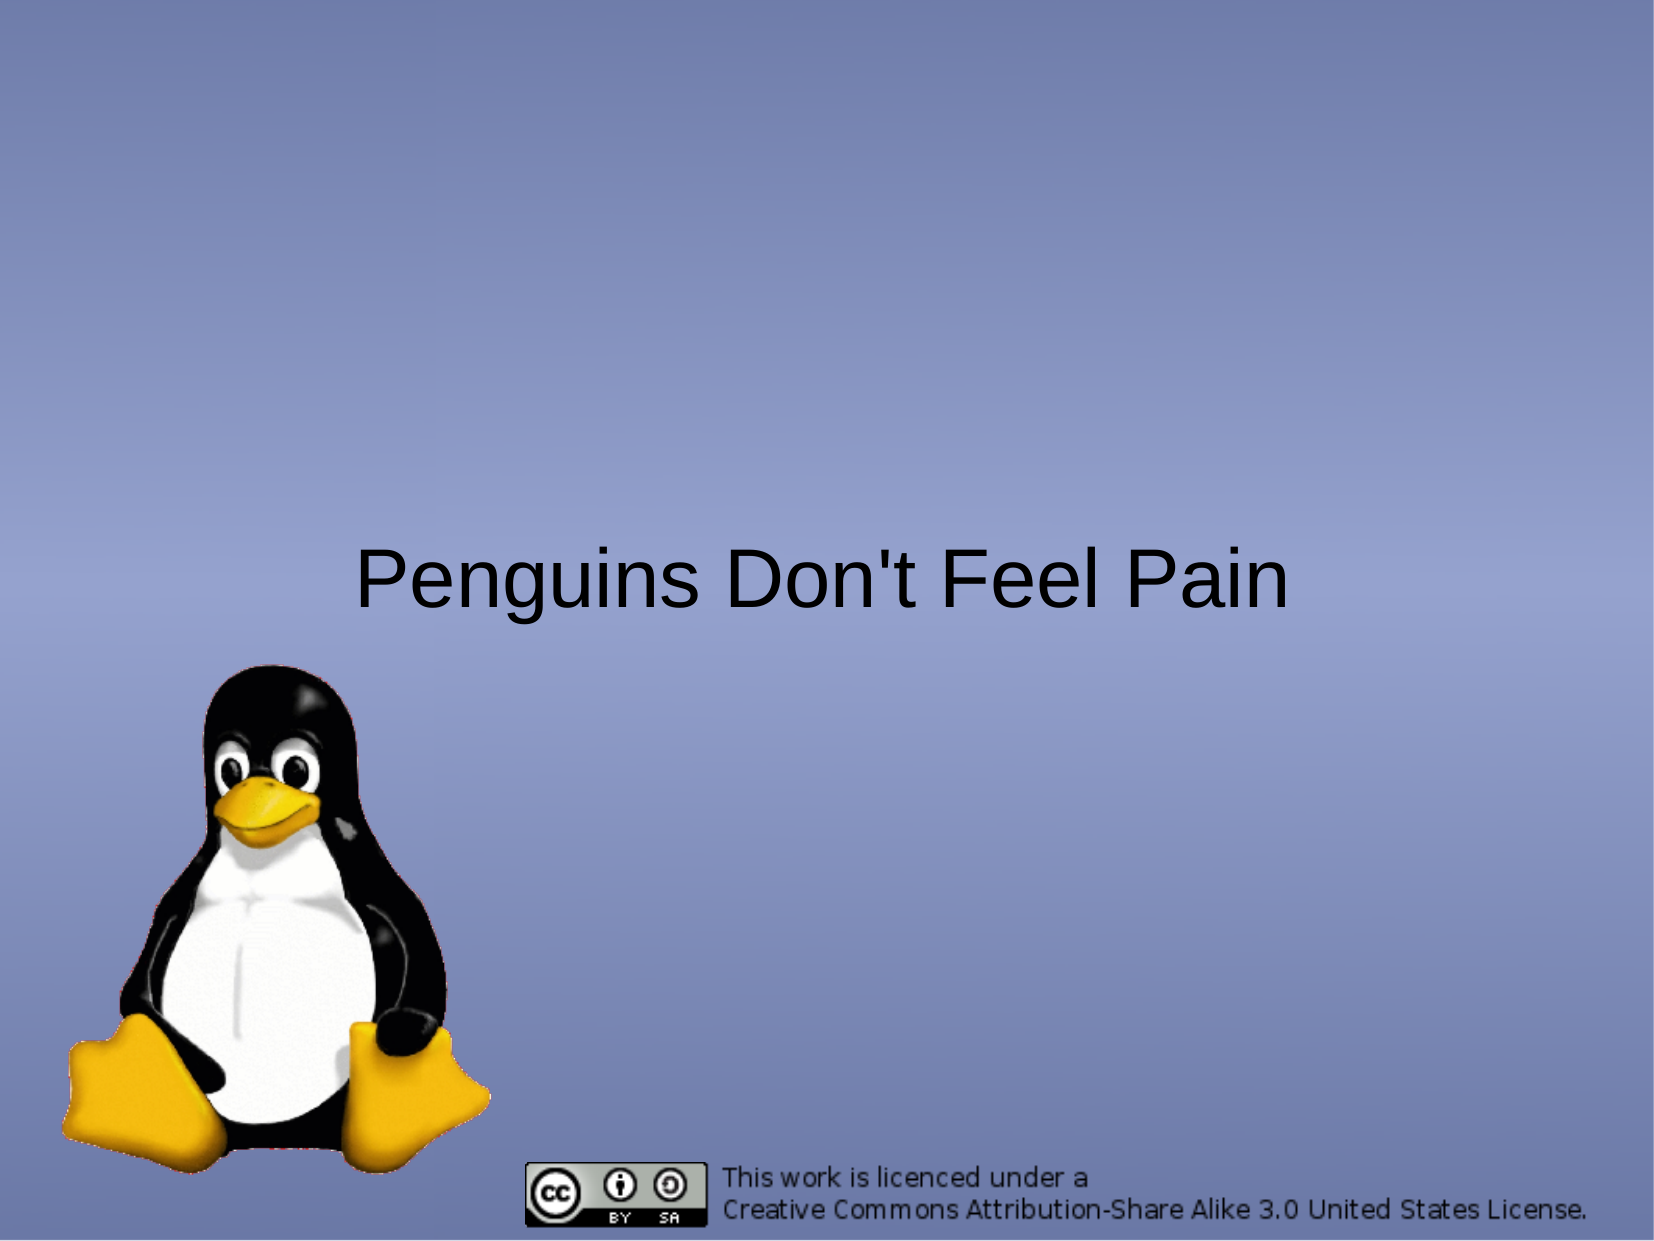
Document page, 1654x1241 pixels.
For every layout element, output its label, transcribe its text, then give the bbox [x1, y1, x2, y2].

subtitle Penguins Don't Feel Pain [75, 49, 1571, 1109]
picture [0, 0, 1654, 1241]
